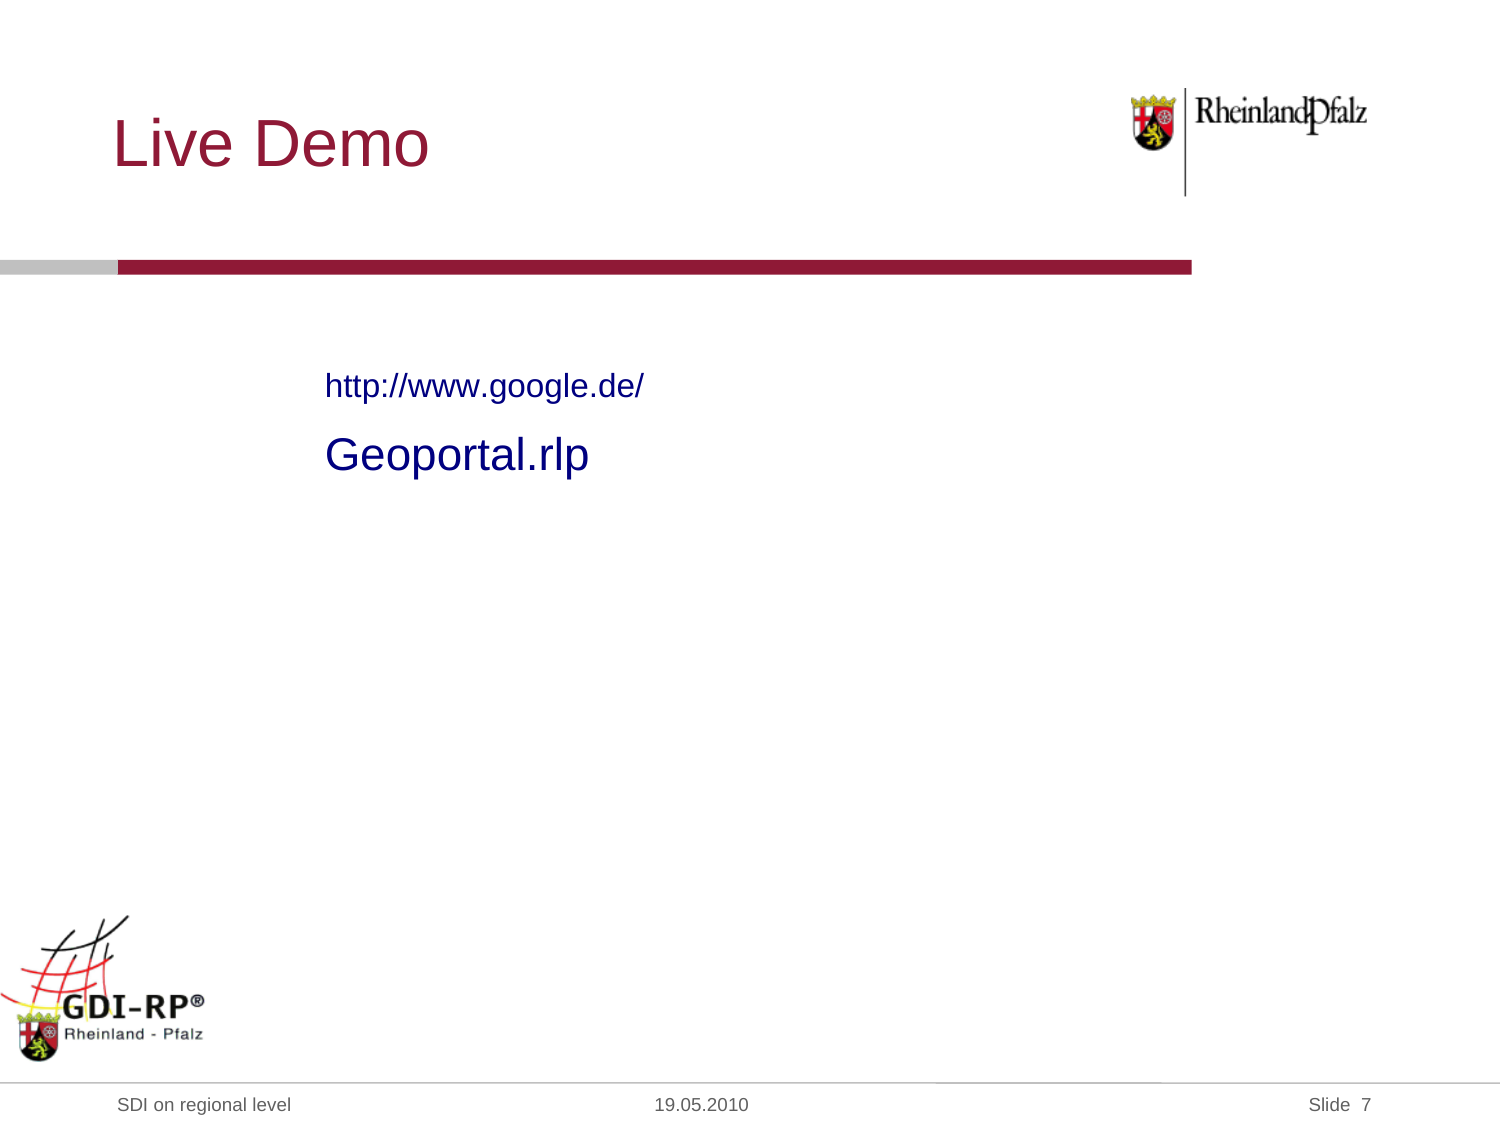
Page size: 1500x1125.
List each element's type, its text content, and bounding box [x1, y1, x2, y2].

list http://www.google.de/ Geoportal.rlp [324, 370, 1300, 1052]
title Live Demo [112, 63, 1071, 224]
picture [1131, 88, 1447, 198]
picture [0, 915, 207, 1063]
